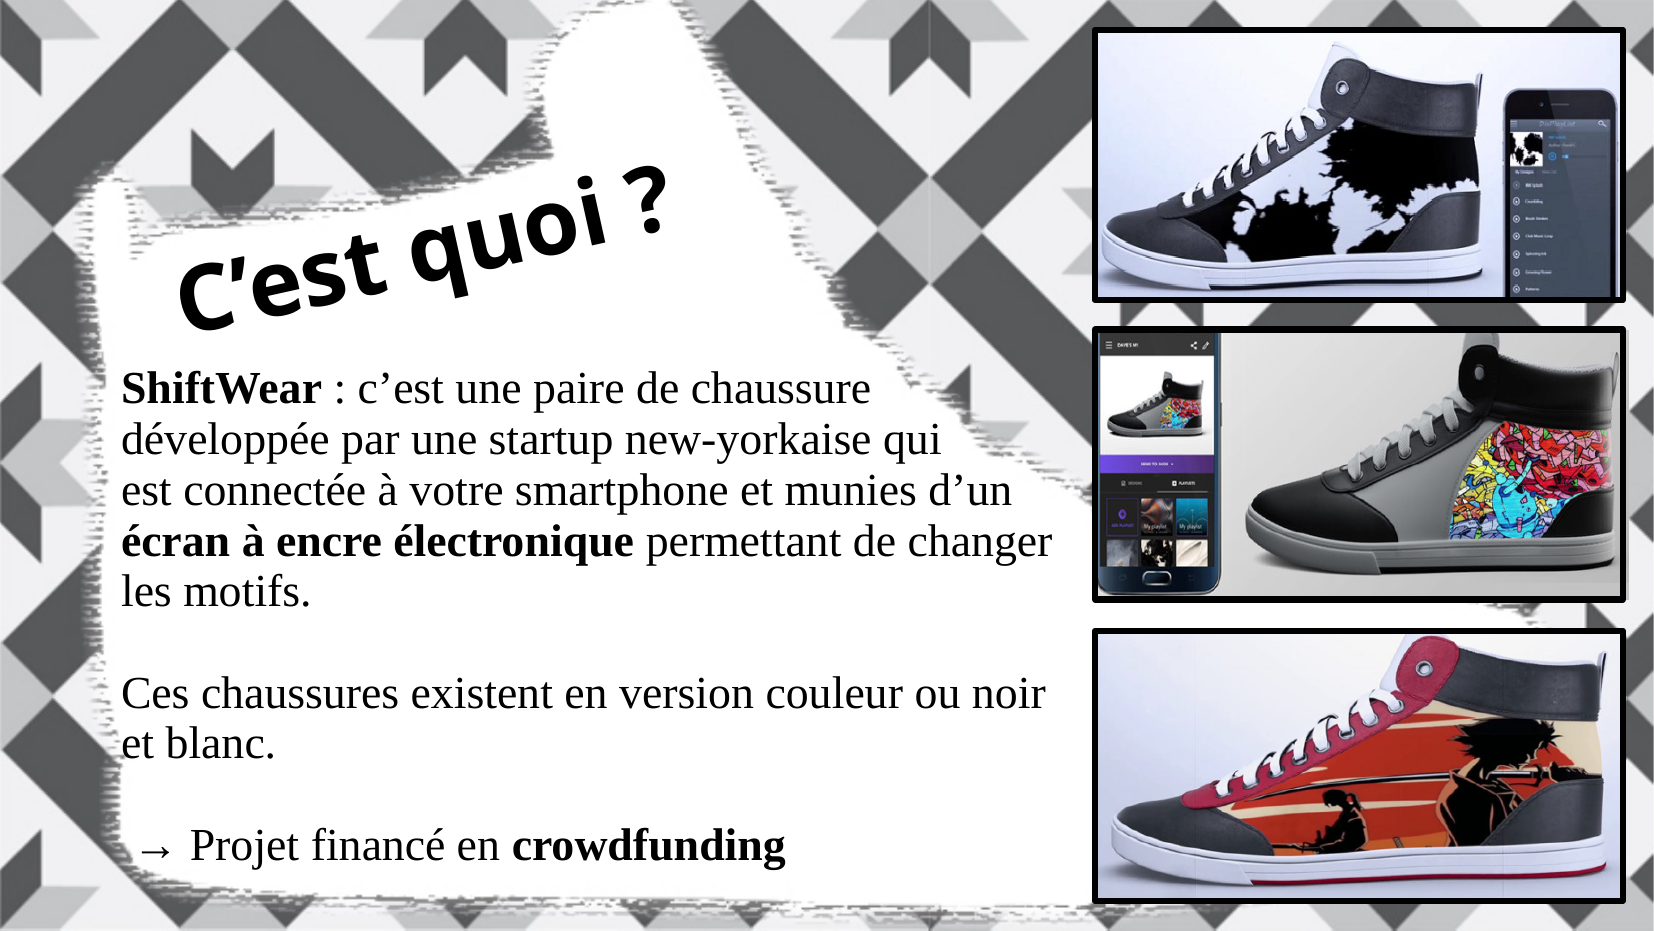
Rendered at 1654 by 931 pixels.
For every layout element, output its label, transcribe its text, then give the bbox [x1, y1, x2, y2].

picture [1098, 333, 1620, 596]
text_box ShiftWear : c’est une paire de chaussure développée par une startup new-yorkaise qui est connectée à votre smartphone et munies d’un écran à encre électronique permettant de changer les motifs. Ces chaussures existent en version couleur ou noir et blanc. → Projet financé en crowdfunding [106, 355, 1093, 878]
title C’est quoi ? [0, 72, 851, 422]
picture [0, 0, 1654, 931]
picture [1098, 634, 1620, 898]
